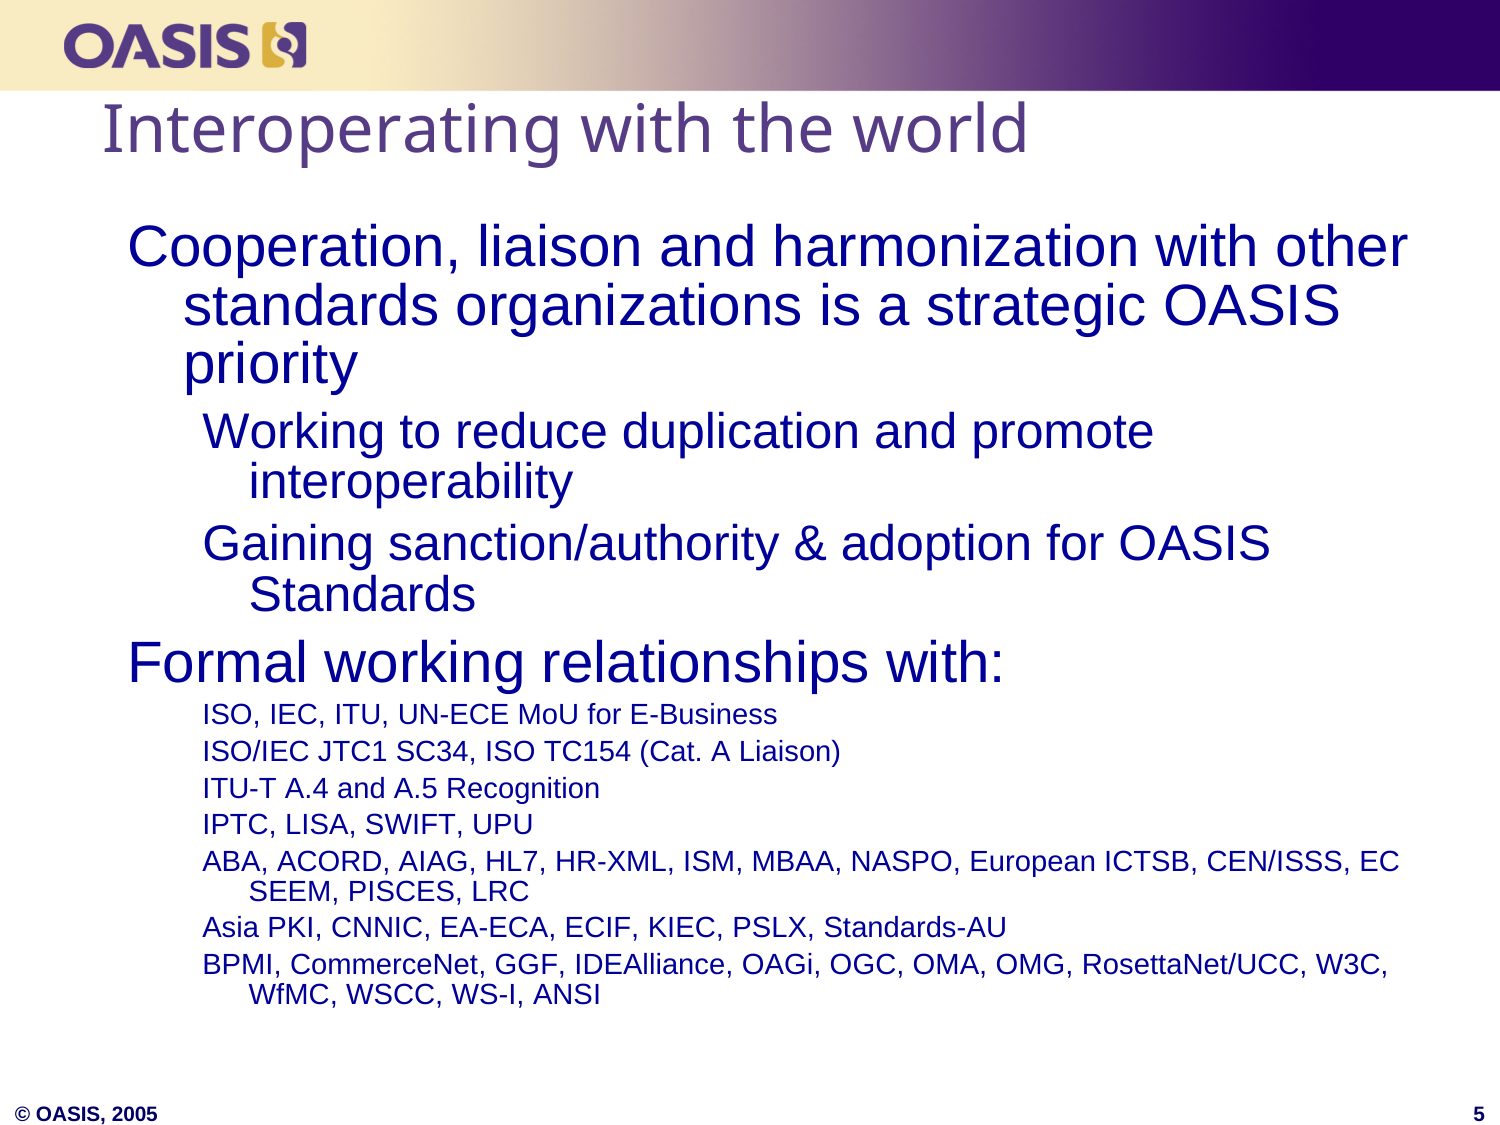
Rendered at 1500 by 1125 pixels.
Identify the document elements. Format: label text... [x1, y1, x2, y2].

title Interoperating with the world [87, 87, 1225, 175]
list Cooperation, liaison and harmonization with other standards organizations is a strategic OASIS priority Working to reduce duplication and promote interoperability Gaining sanction/authority & adoption for OASIS Standards Formal working relationships with: ISO, IEC, ITU, UN-ECE MoU for E-Business ISO/IEC JTC1 SC34, ISO TC154 (Cat. A Liaison) ITU-T A.4 and A.5 Recognition IPTC, LISA, SWIFT, UPU ABA, ACORD, AIAG, HL7, HR-XML, ISM, MBAA, NASPO, European ICTSB, CEN/ISSS, EC SEEM, PISCES, LRC Asia PKI, CNNIC, EA-ECA, ECIF, KIEC, PSLX, Standards-AU BPMI, CommerceNet, GGF, IDEAlliance, OAGi, OGC, OMA, OMG, RosettaNet/UCC, W3C, WfMC, WSCC, WS-I, ANSI [112, 212, 1438, 1108]
picture [0, 0, 1500, 1125]
